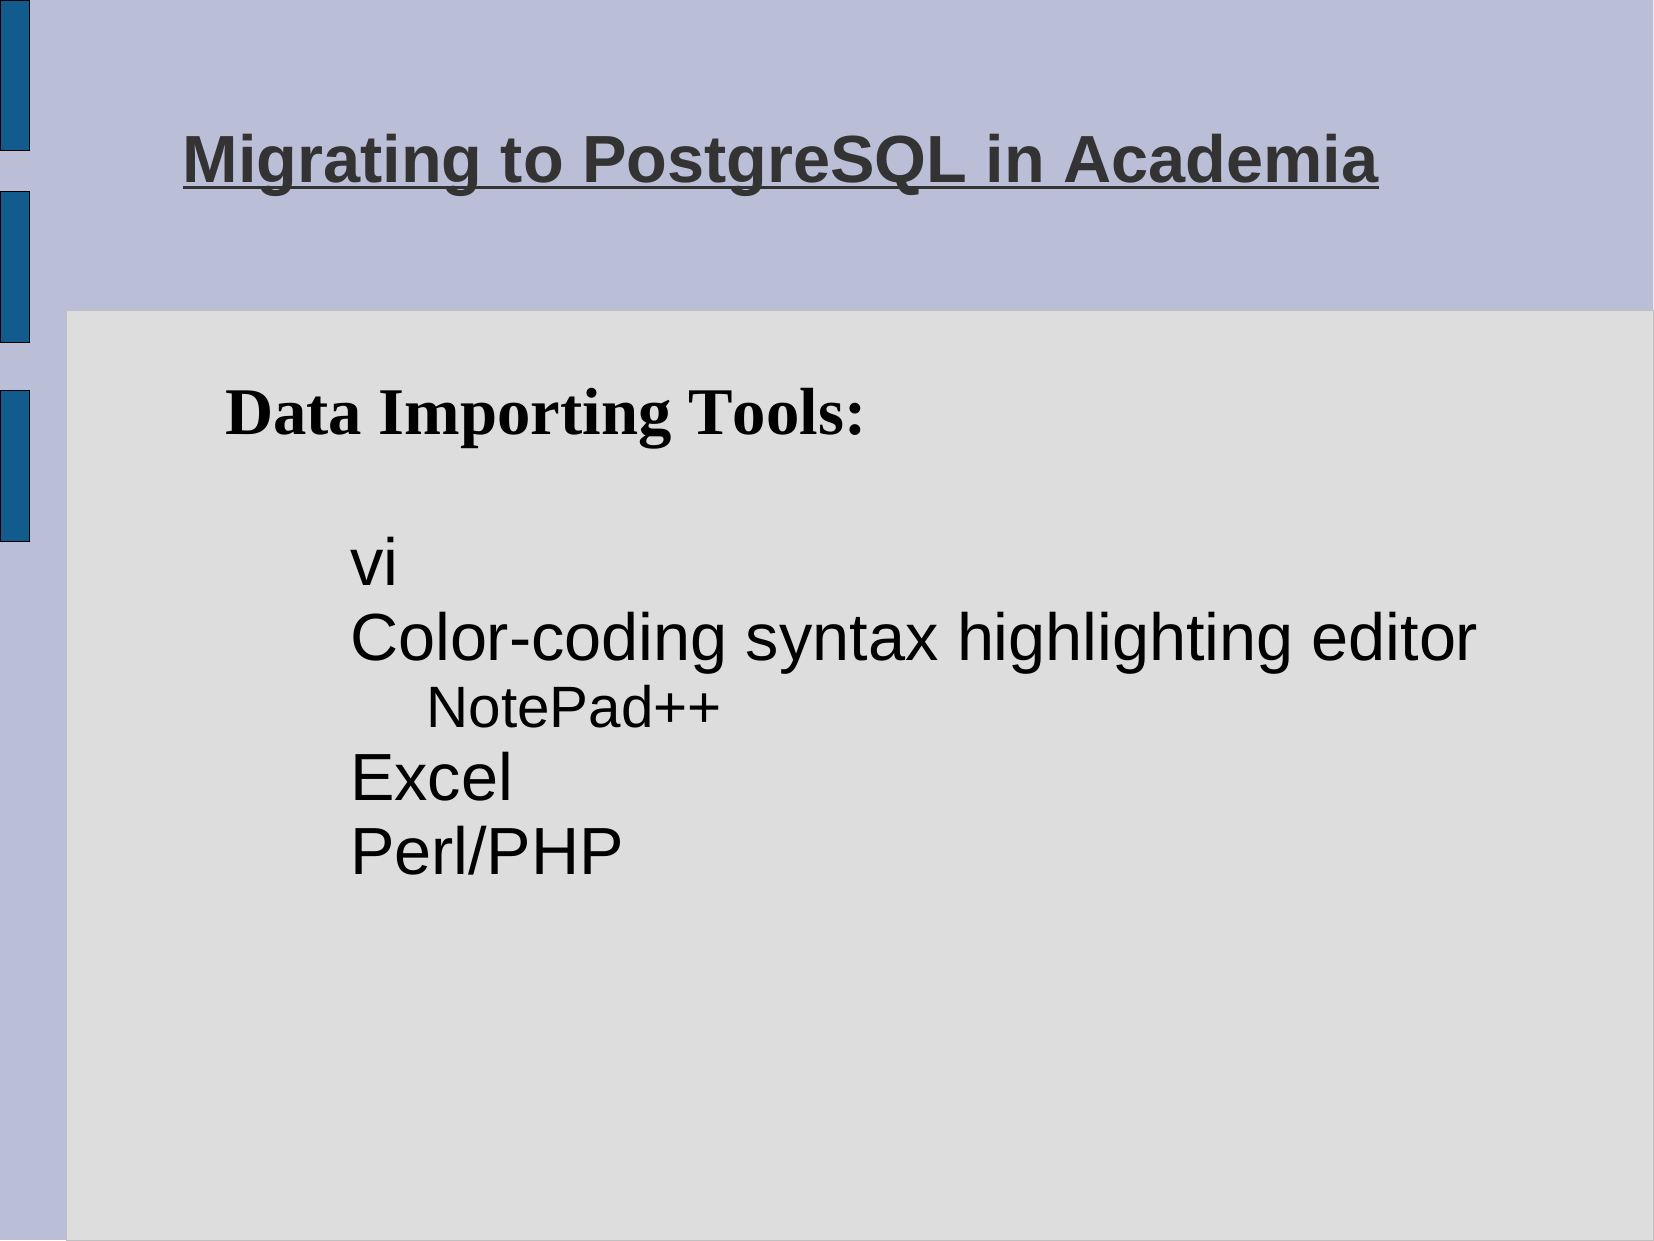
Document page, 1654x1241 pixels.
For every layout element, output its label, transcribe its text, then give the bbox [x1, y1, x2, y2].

title Migrating to PostgreSQL in Academia [75, 55, 1488, 263]
text_box Data Importing Tools: [225, 375, 1013, 450]
list vi Color-coding syntax highlighting editor NotePad++ Excel Perl/PHP [337, 525, 1581, 889]
